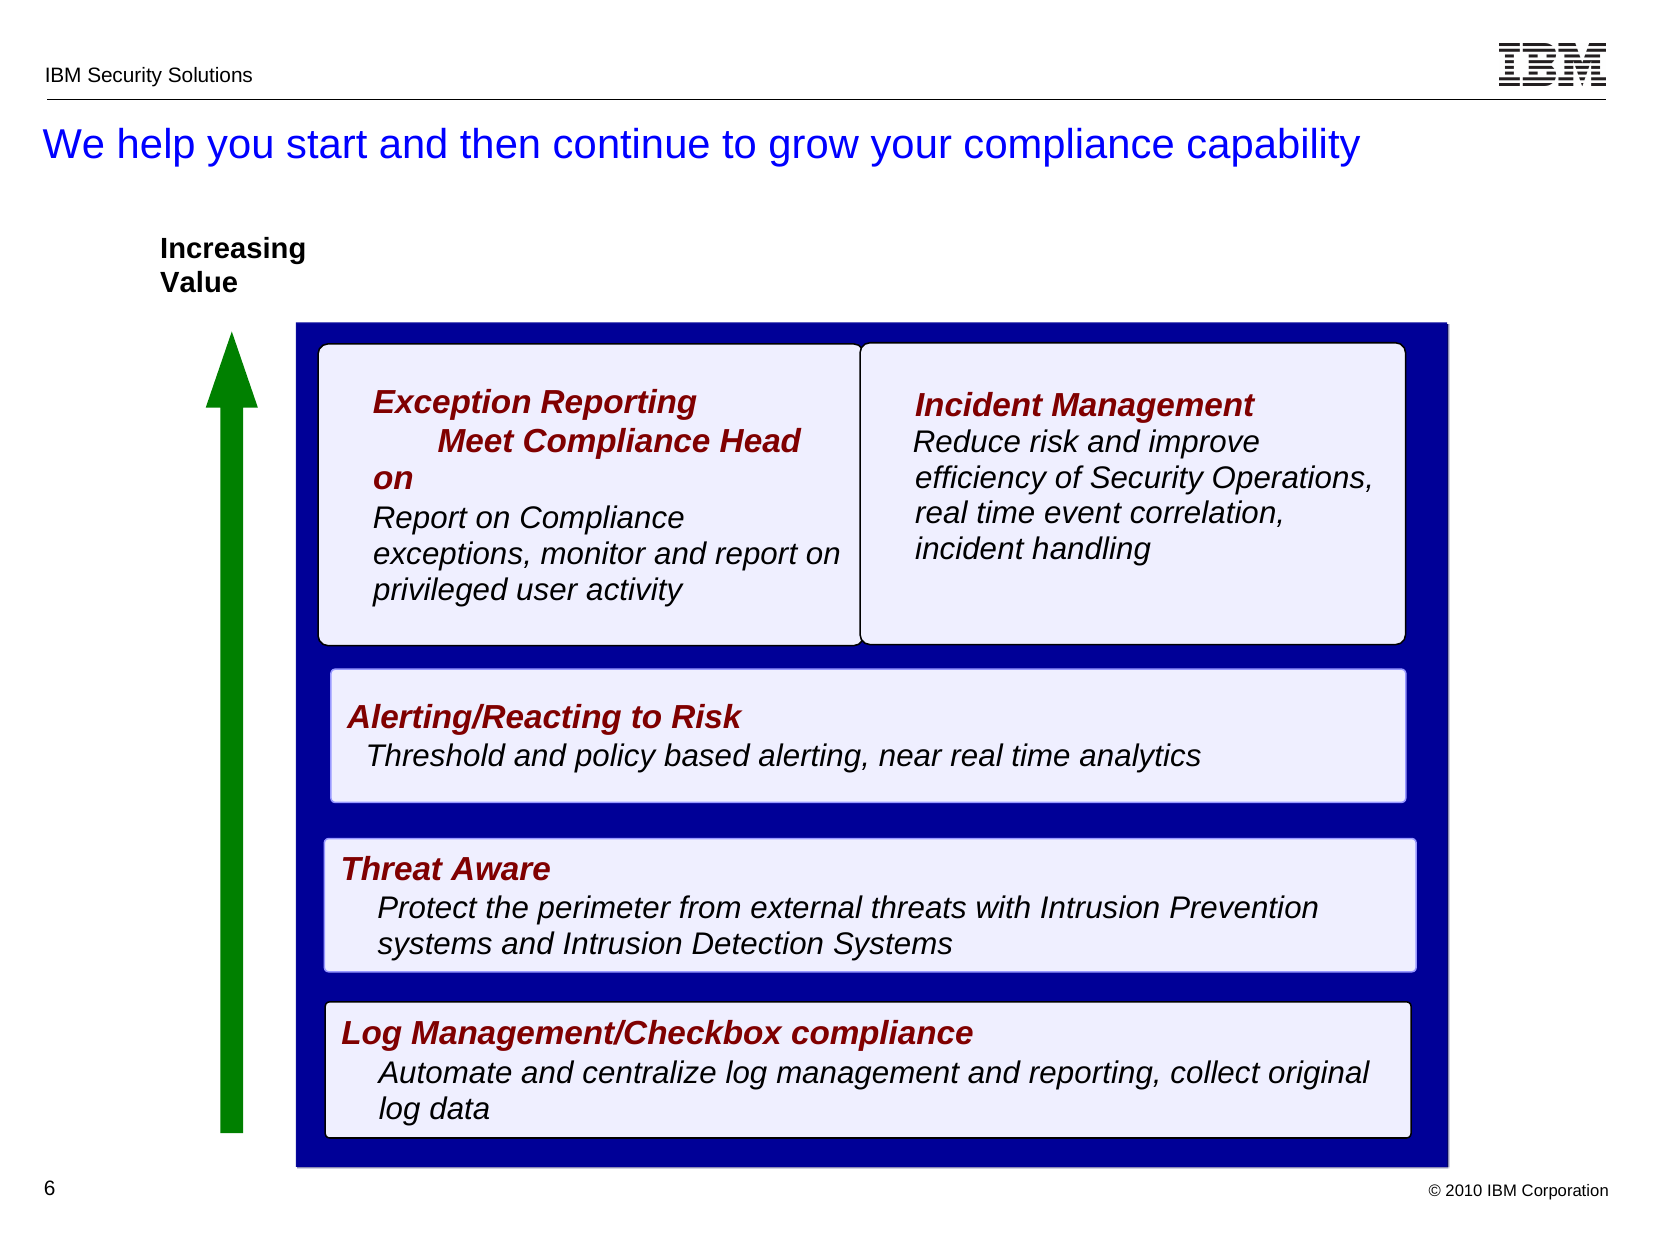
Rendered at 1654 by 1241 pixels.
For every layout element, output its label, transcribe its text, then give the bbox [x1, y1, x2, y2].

text_box [295, 322, 1448, 1167]
title We help you start and then continue to grow your compliance capability [27, 110, 1613, 187]
text_box Incident Management Reduce risk and improve efficiency of Security Operations, real time event correlation, incident handling [860, 342, 1406, 645]
text_box [205, 331, 258, 1134]
text_box Exception Reporting Meet Compliance Head on Report on Compliance exceptions, monitor and report on privileged user activity [318, 343, 862, 646]
text_box Threat Aware Protect the perimeter from external threats with Intrusion Prevention systems and Intrusion Detection Systems [324, 838, 1417, 972]
picture [1499, 43, 1606, 86]
text_box Alerting/Reacting to Risk Threshold and policy based alerting, near real time analytics [330, 669, 1406, 803]
text_box Increasing Value [145, 223, 341, 319]
text_box Log Management/Checkbox compliance Automate and centralize log management and reporting, collect original log data [325, 1001, 1412, 1138]
